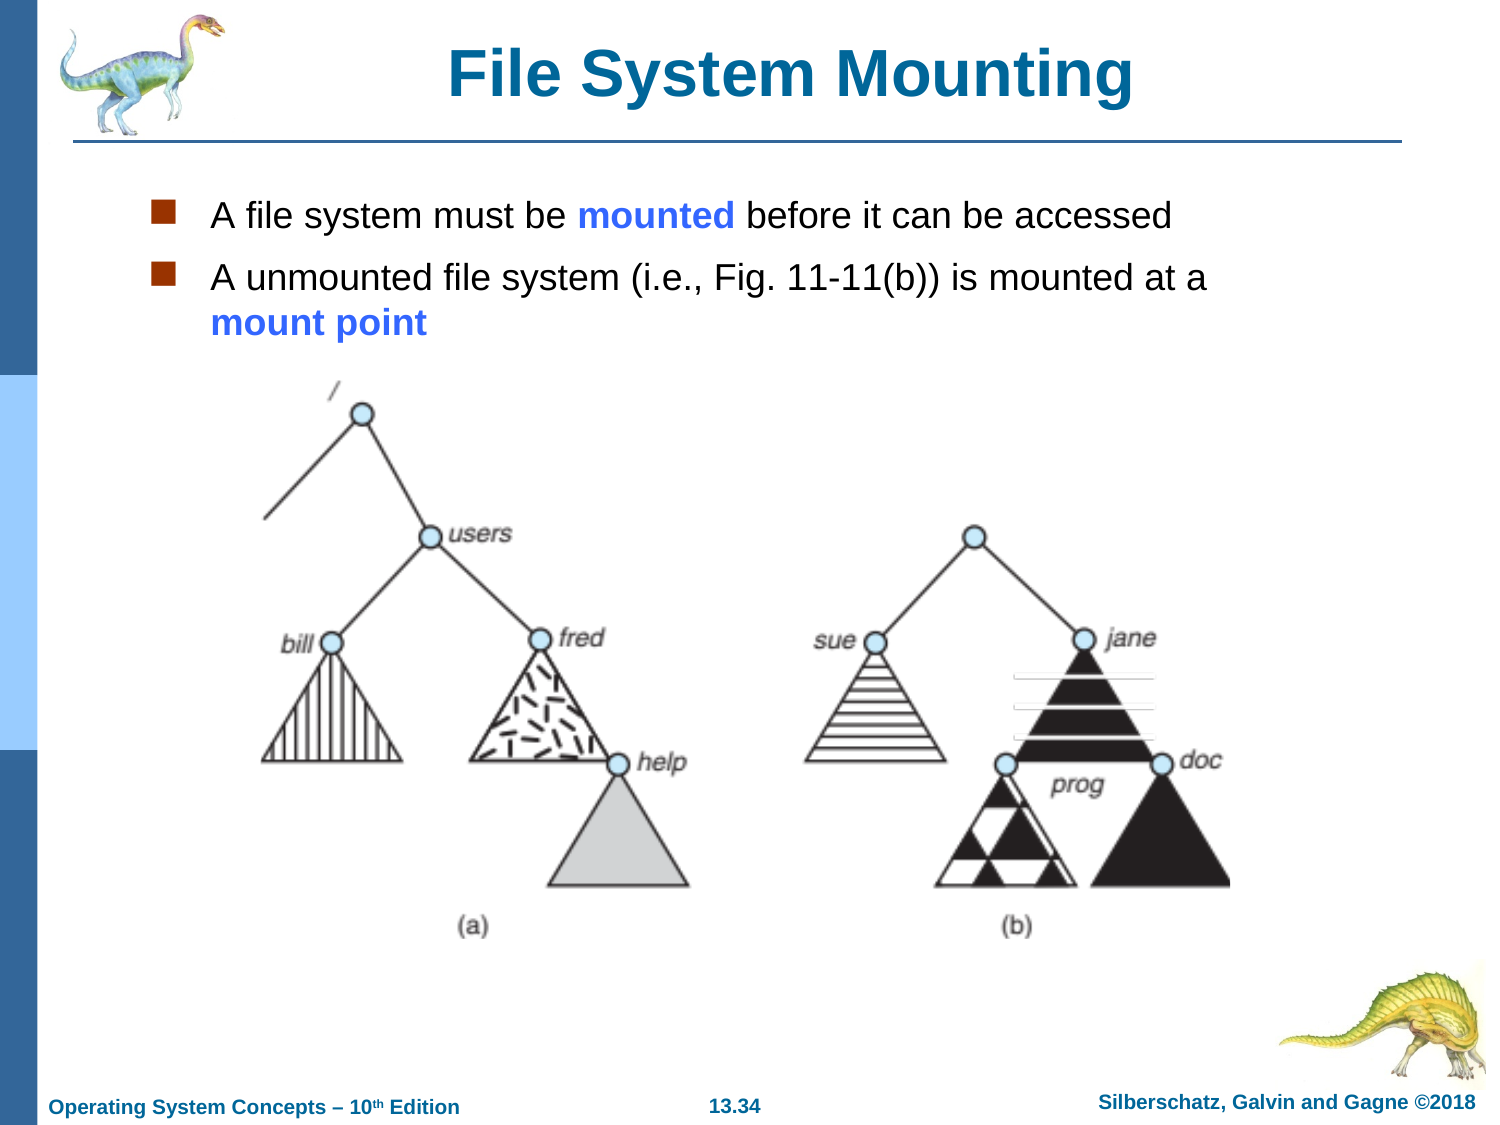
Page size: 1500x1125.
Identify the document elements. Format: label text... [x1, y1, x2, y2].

picture [46, 0, 243, 149]
picture [260, 377, 1231, 939]
list A file system must be mounted before it can be accessed A unmounted file system (i.e., Fig. 11-11(b)) is mounted at a mount point [139, 183, 1259, 687]
picture [1275, 959, 1486, 1090]
title File System Mounting [158, 22, 1426, 117]
picture [1415, 1094, 1423, 1099]
